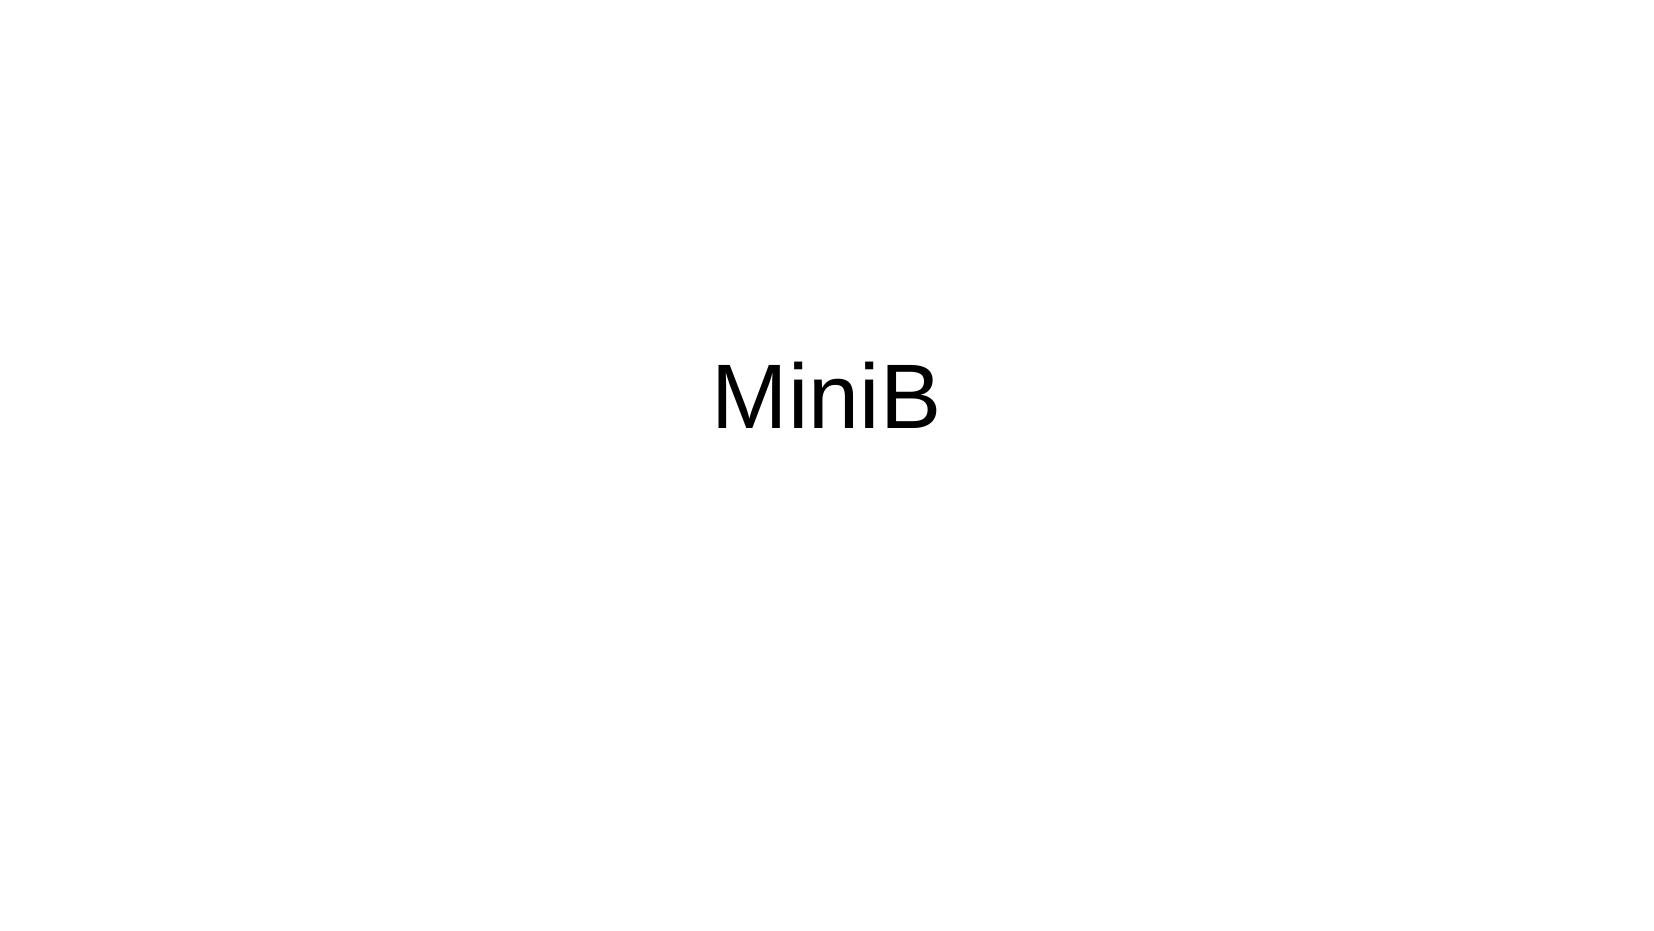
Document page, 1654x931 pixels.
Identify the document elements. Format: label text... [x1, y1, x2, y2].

subtitle MiniB [82, 37, 1571, 757]
